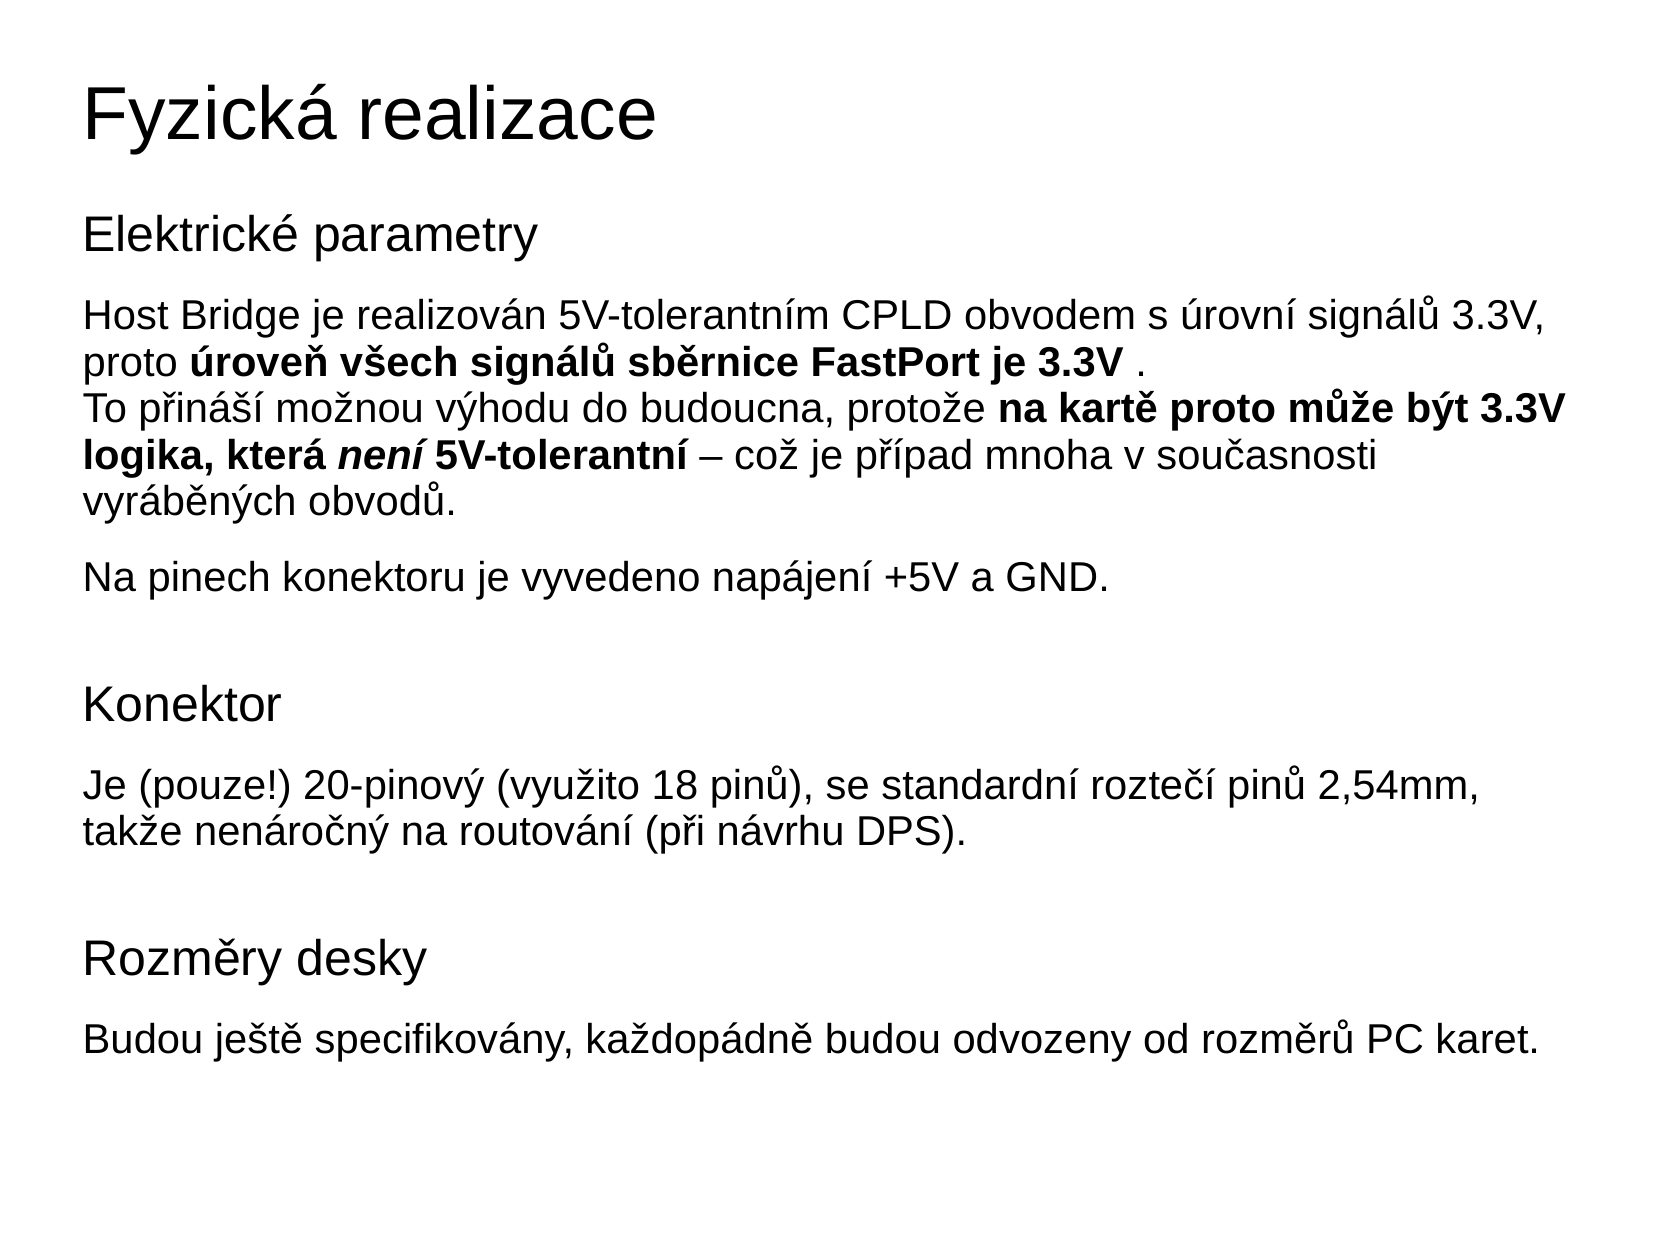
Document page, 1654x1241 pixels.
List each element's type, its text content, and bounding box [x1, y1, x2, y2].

title Fyzická realizace [82, 49, 1571, 178]
list Elektrické parametry Host Bridge je realizován 5V-tolerantním CPLD obvodem s úrovní signálů 3.3V, proto úroveň všech signálů sběrnice FastPort je 3.3V . To přináší možnou výhodu do budoucna, protože na kartě proto může být 3.3V logika, která není 5V-tolerantní – což je případ mnoha v současnosti vyráběných obvodů. Na pinech konektoru je vyvedeno napájení +5V a GND. Konektor Je (pouze!) 20-pinový (využito 18 pinů), se standardní roztečí pinů 2,54mm, takže nenáročný na routování (při návrhu DPS). Rozměry desky Budou ještě specifikovány, každopádně budou odvozeny od rozměrů PC karet. [82, 206, 1571, 1109]
